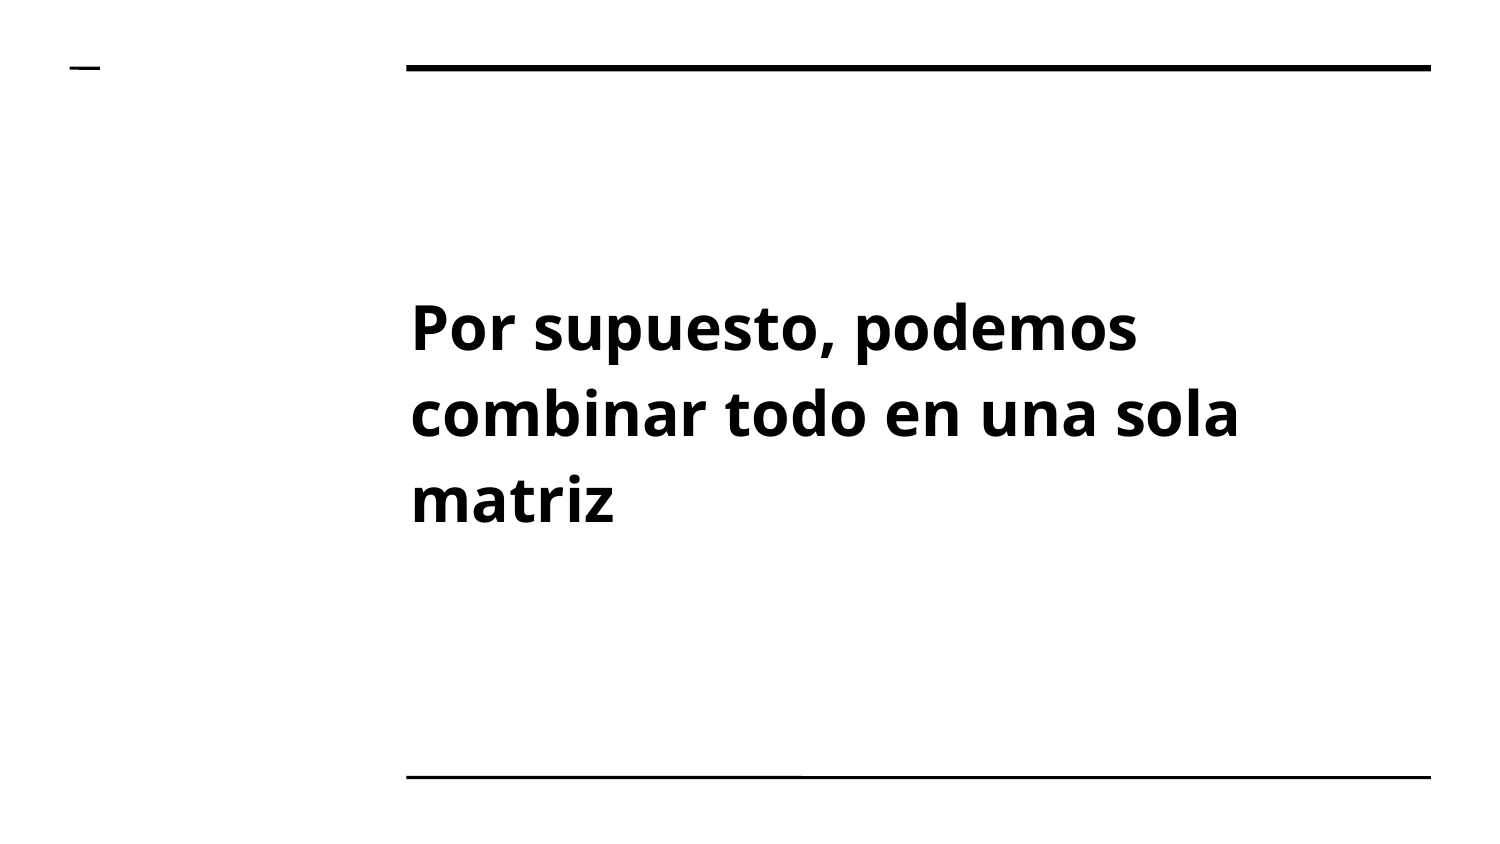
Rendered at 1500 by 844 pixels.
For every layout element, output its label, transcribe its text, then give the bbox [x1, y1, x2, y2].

list Por supuesto, podemos combinar todo en una sola matriz [395, 261, 1433, 755]
